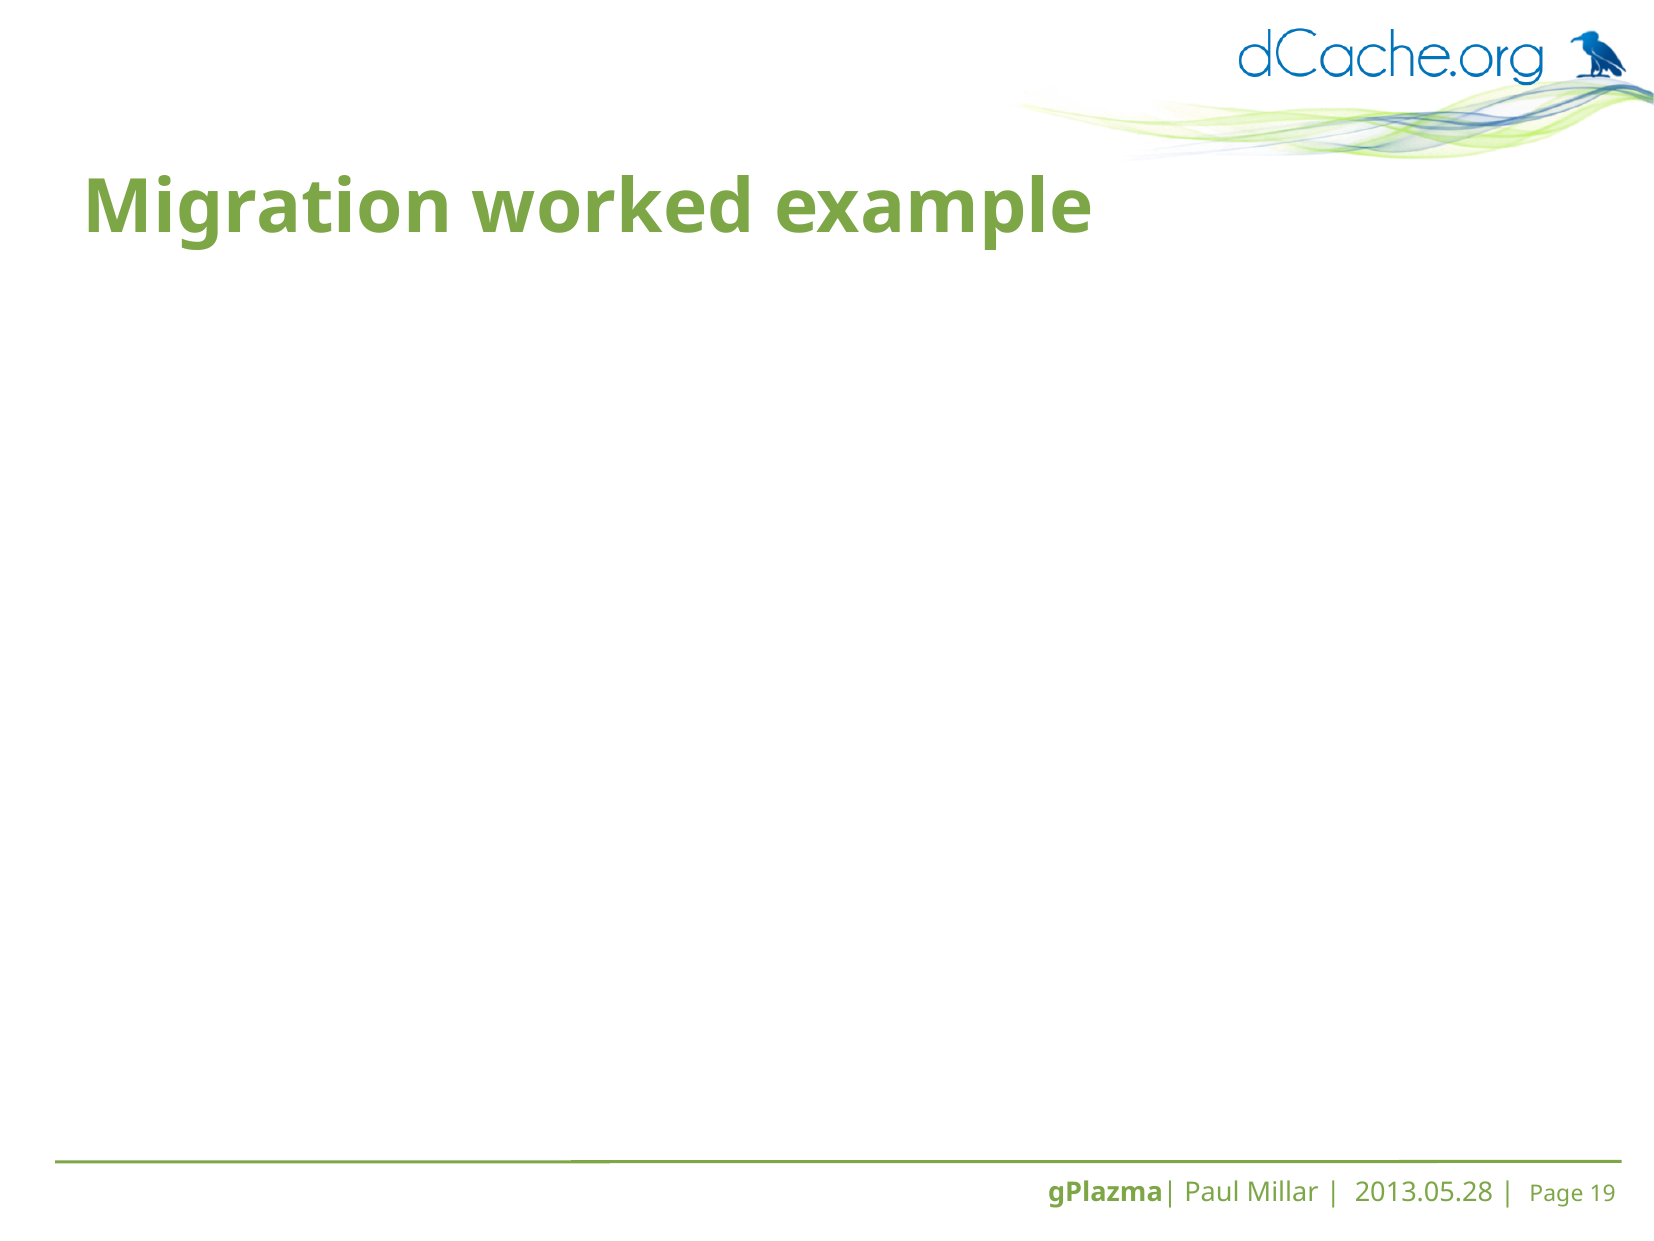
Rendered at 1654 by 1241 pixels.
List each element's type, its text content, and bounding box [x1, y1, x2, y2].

title Migration worked example [82, 155, 1605, 252]
picture [956, 16, 1654, 169]
